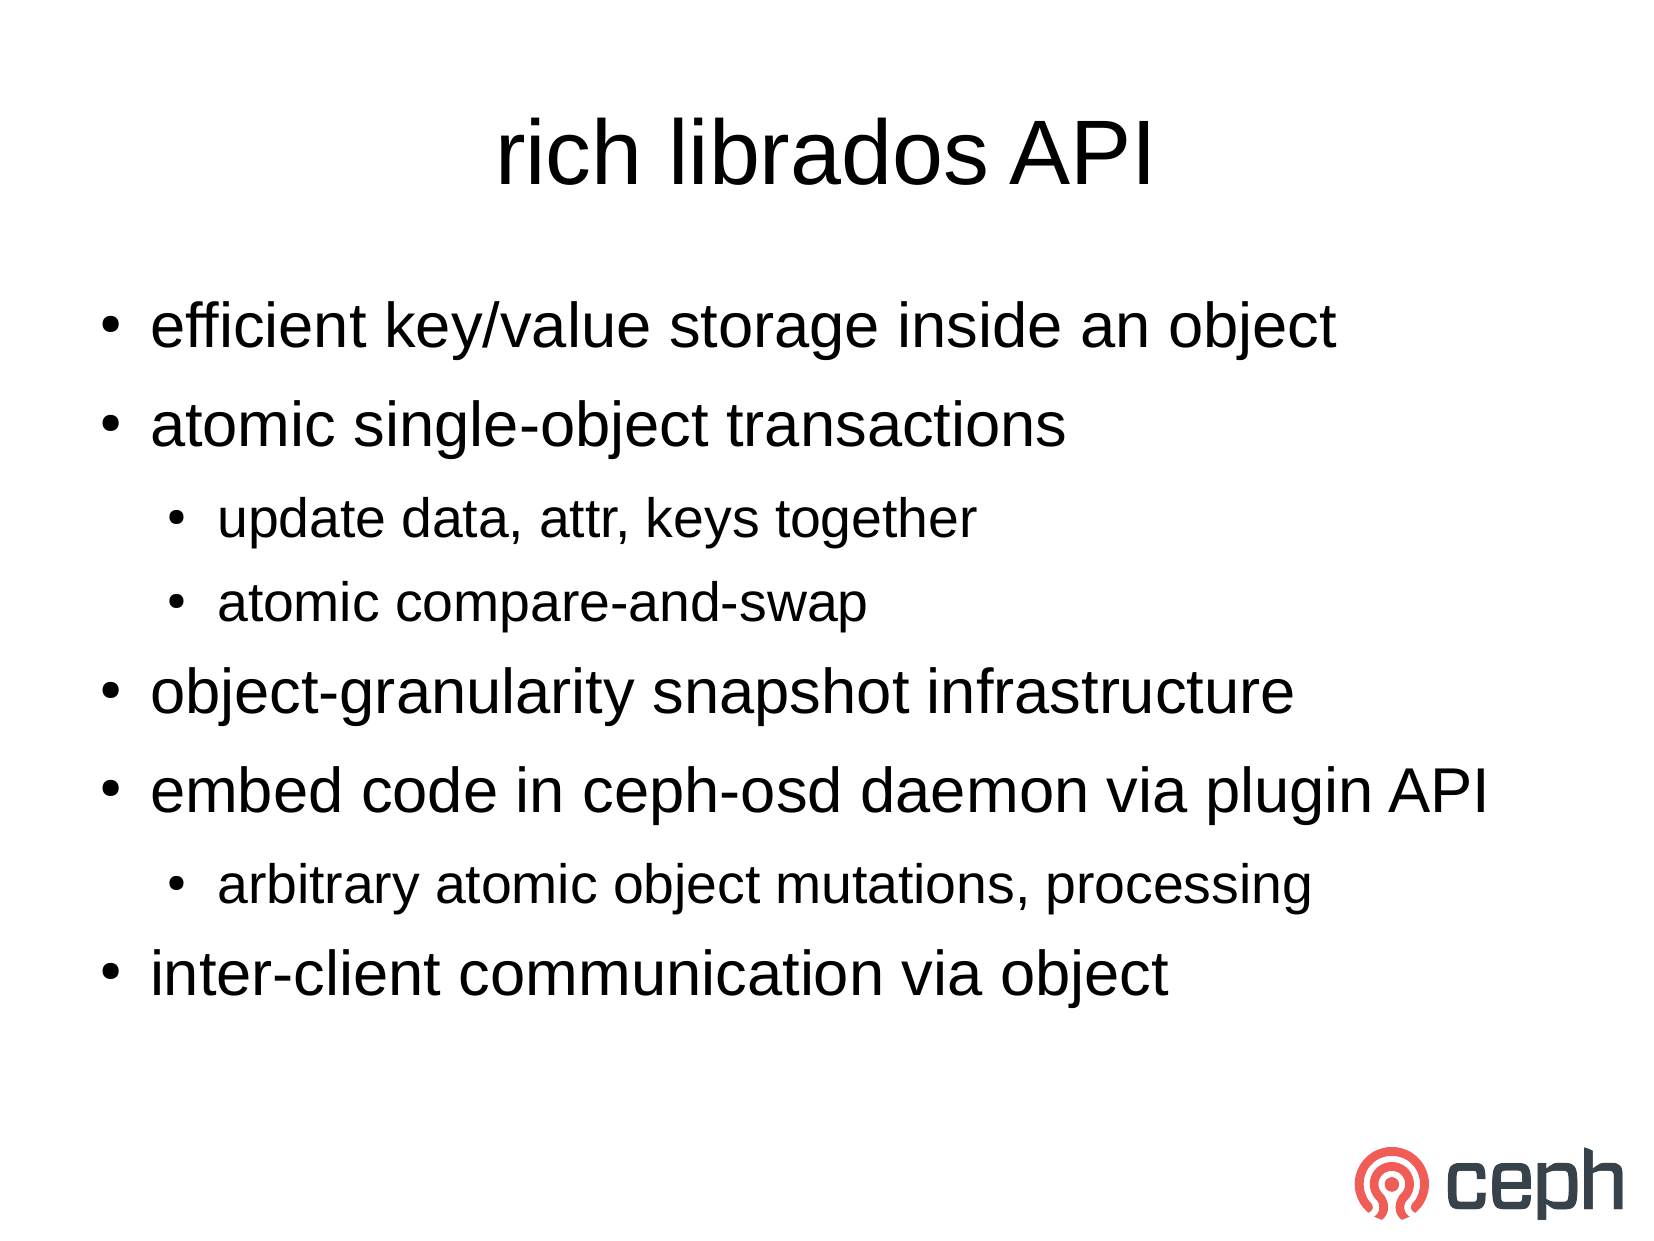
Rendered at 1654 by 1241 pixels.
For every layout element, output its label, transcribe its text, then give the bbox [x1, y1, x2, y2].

picture [1308, 1100, 1654, 1241]
list efficient key/value storage inside an object atomic single-object transactions update data, attr, keys together atomic compare-and-swap object-granularity snapshot infrastructure embed code in ceph-osd daemon via plugin API arbitrary atomic object mutations, processing inter-client communication via object [82, 290, 1571, 1010]
title rich librados API [82, 49, 1571, 257]
